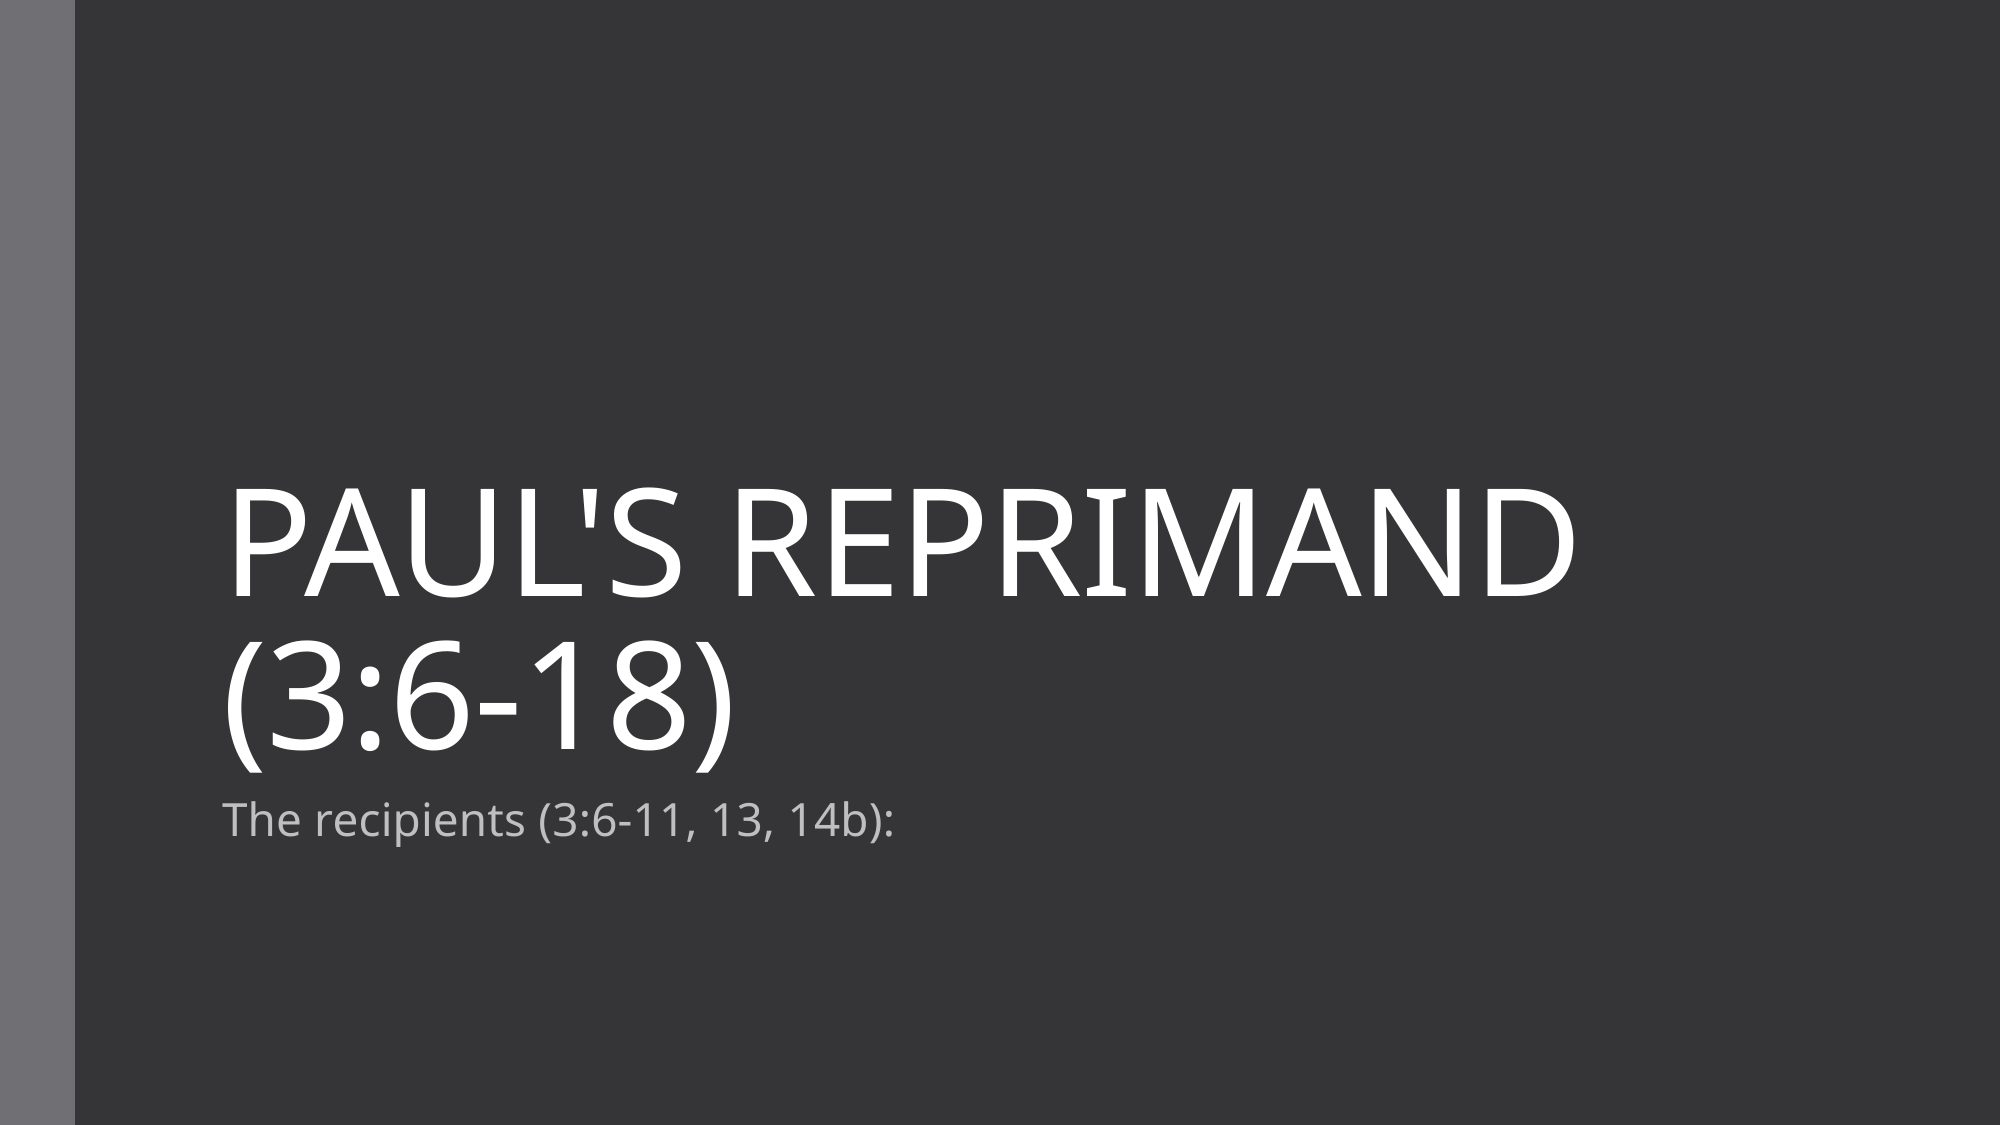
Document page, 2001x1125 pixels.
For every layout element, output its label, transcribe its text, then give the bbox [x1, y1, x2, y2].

title PAUL'S REPRIMAND (3:6-18) [206, 124, 1752, 787]
subtitle The recipients (3:6-11, 13, 14b): [206, 787, 1752, 1066]
